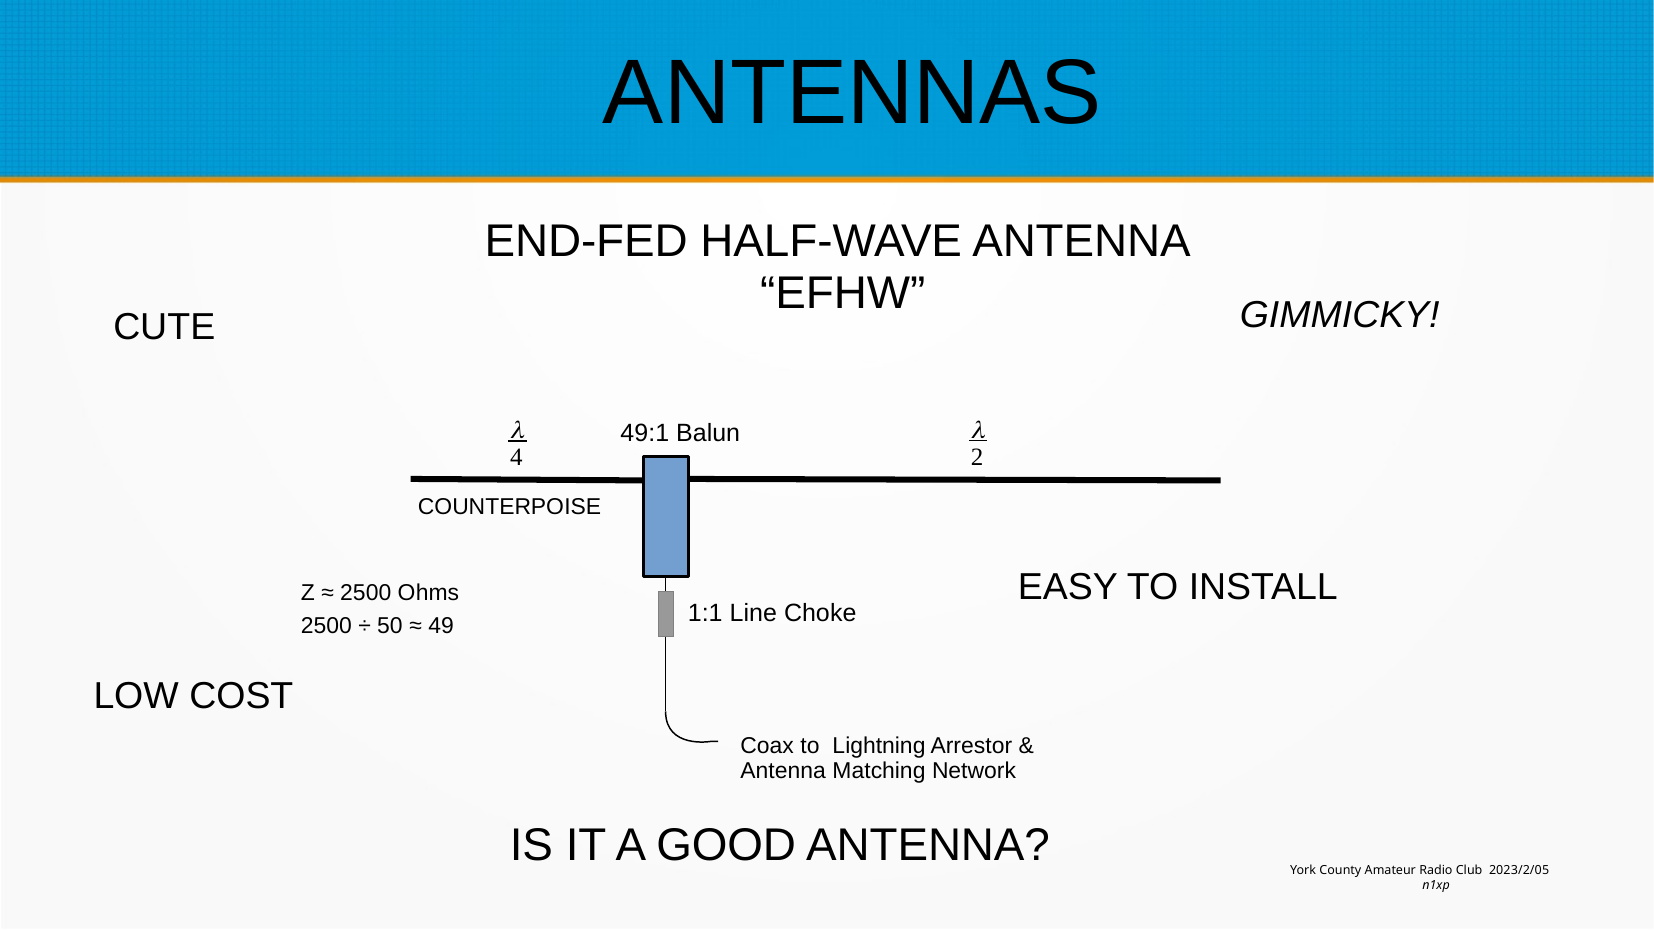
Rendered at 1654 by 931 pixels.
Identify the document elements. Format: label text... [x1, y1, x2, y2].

chart [961, 420, 994, 472]
text_box GIMMICKY! [1225, 286, 1474, 344]
text_box COUNTERPOISE [403, 486, 629, 553]
text_box 49:1 Balun [605, 411, 756, 478]
text_box Coax to Lightning Arrestor & Antenna Matching Network [725, 725, 1131, 791]
text_box [643, 478, 689, 577]
text_box 1:1 Line Choke [673, 591, 884, 644]
text_box LOW COST [78, 667, 335, 724]
text_box York County Amateur Radio Club 2023/2/05 n1xp [1284, 856, 1588, 897]
text_box END-FED HALF-WAVE ANTENNA “EFHW” [468, 207, 1205, 326]
text_box EASY TO INSTALL [1003, 558, 1507, 615]
text_box CUTE [98, 298, 257, 355]
picture [0, 175, 1654, 931]
text_box Z ≈ 2500 Ohms 2500 ÷ 50 ≈ 49 [286, 572, 490, 646]
text_box ANTENNAS [230, 33, 1475, 151]
text_box IS IT A GOOD ANTENNA? [494, 811, 1143, 878]
chart [500, 420, 534, 472]
text_box [658, 591, 673, 637]
